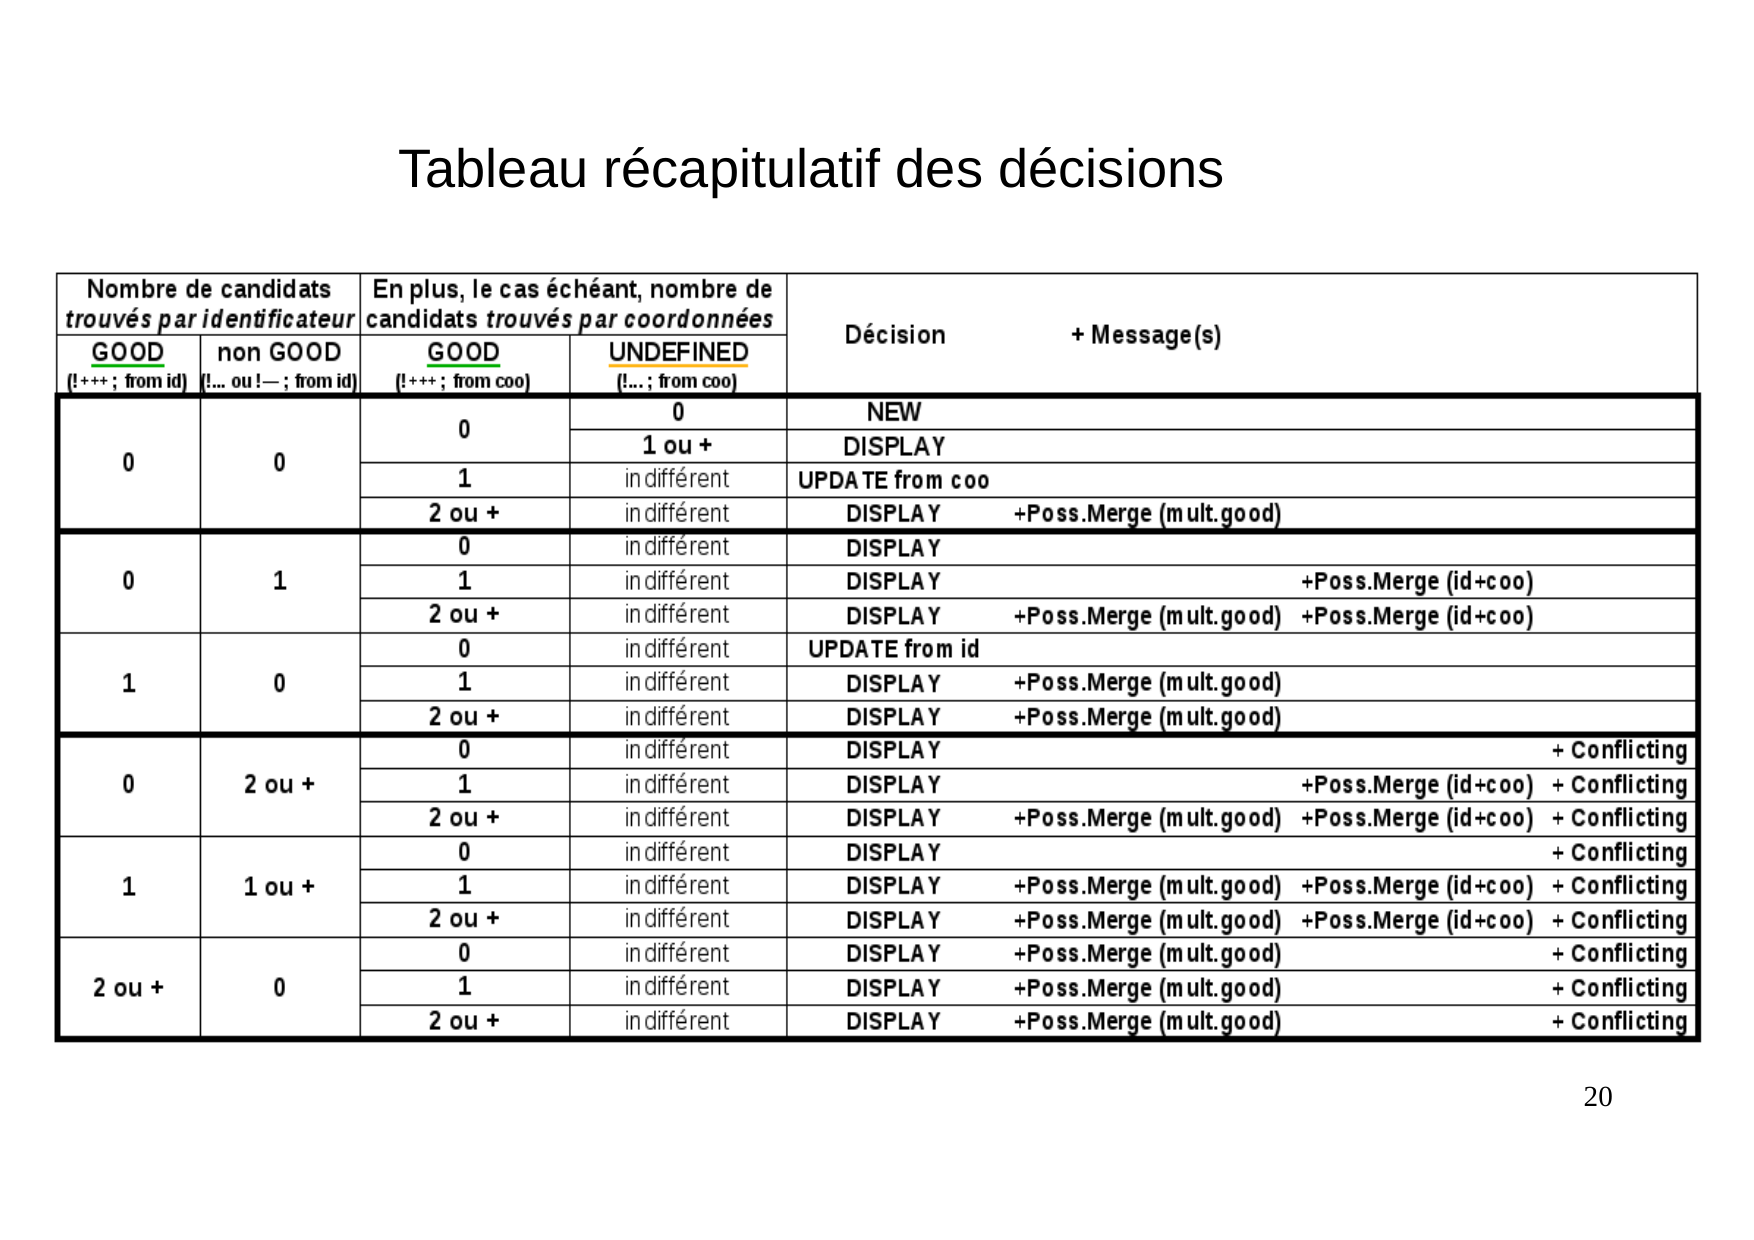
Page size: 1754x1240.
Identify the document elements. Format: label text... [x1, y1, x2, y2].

text_box Tableau récapitulatif des décisions [354, 131, 1270, 207]
picture [46, 254, 1713, 1063]
